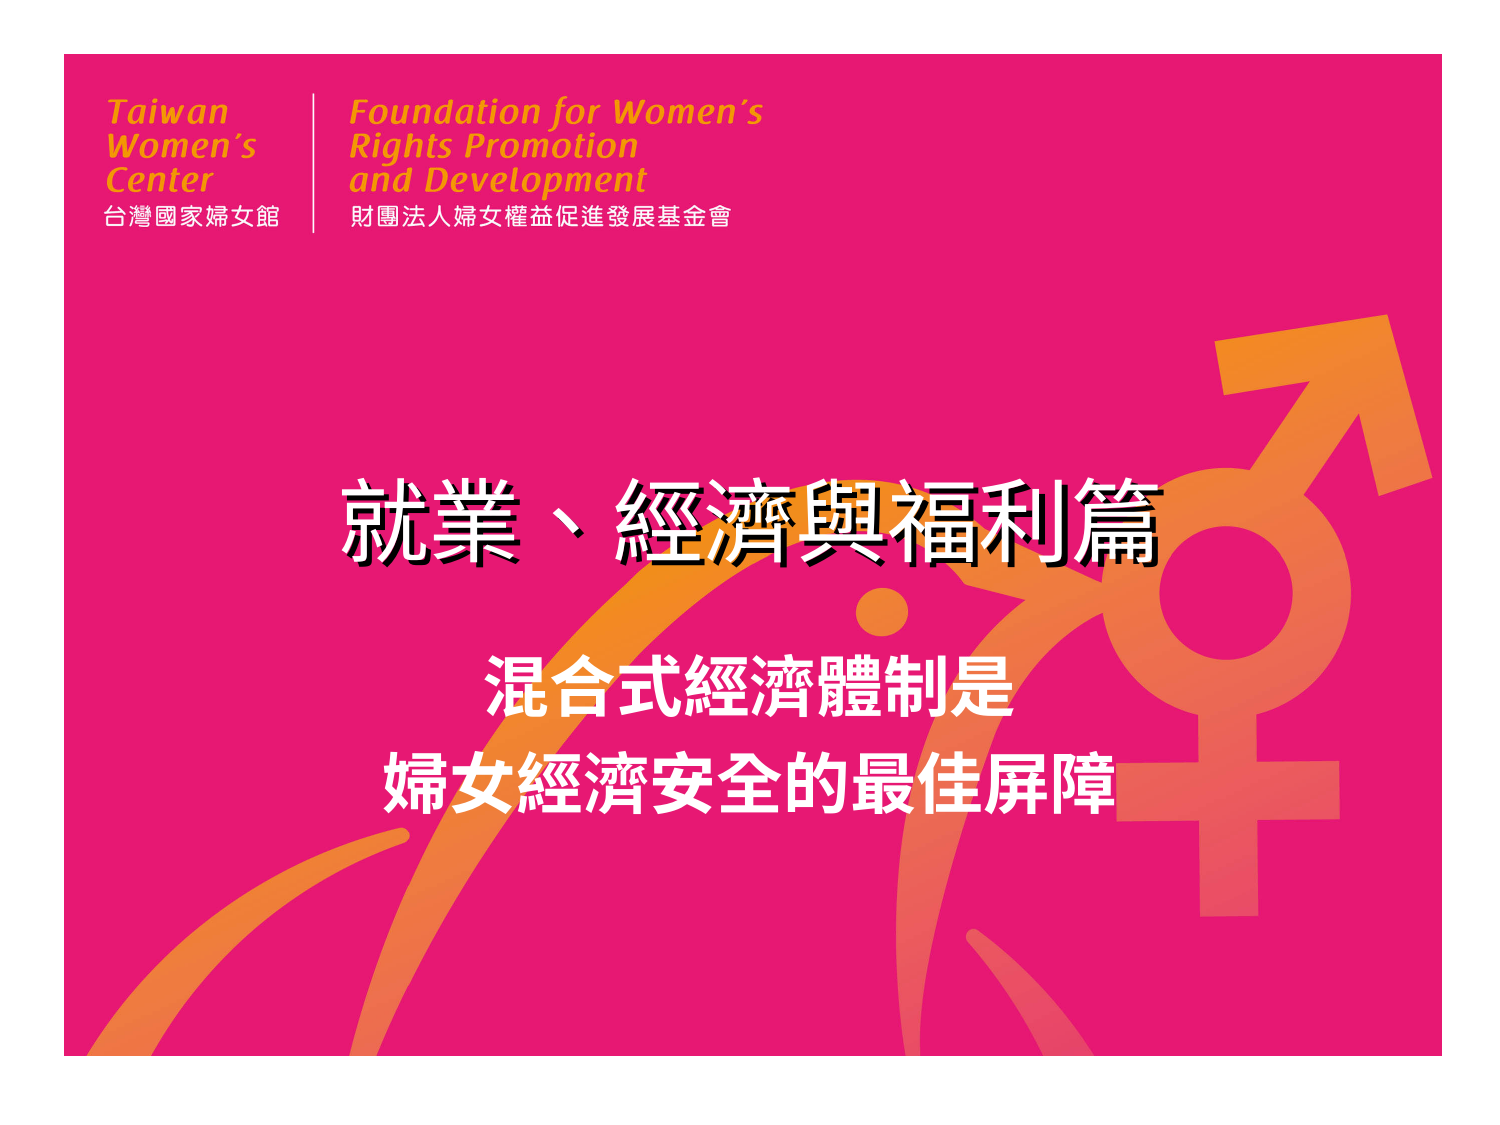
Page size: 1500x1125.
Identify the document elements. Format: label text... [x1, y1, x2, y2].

subtitle 混合式經濟體制是 婦女經濟安全的最佳屏障 [225, 637, 1276, 925]
title 就業、經濟與福利篇 [112, 456, 1388, 591]
